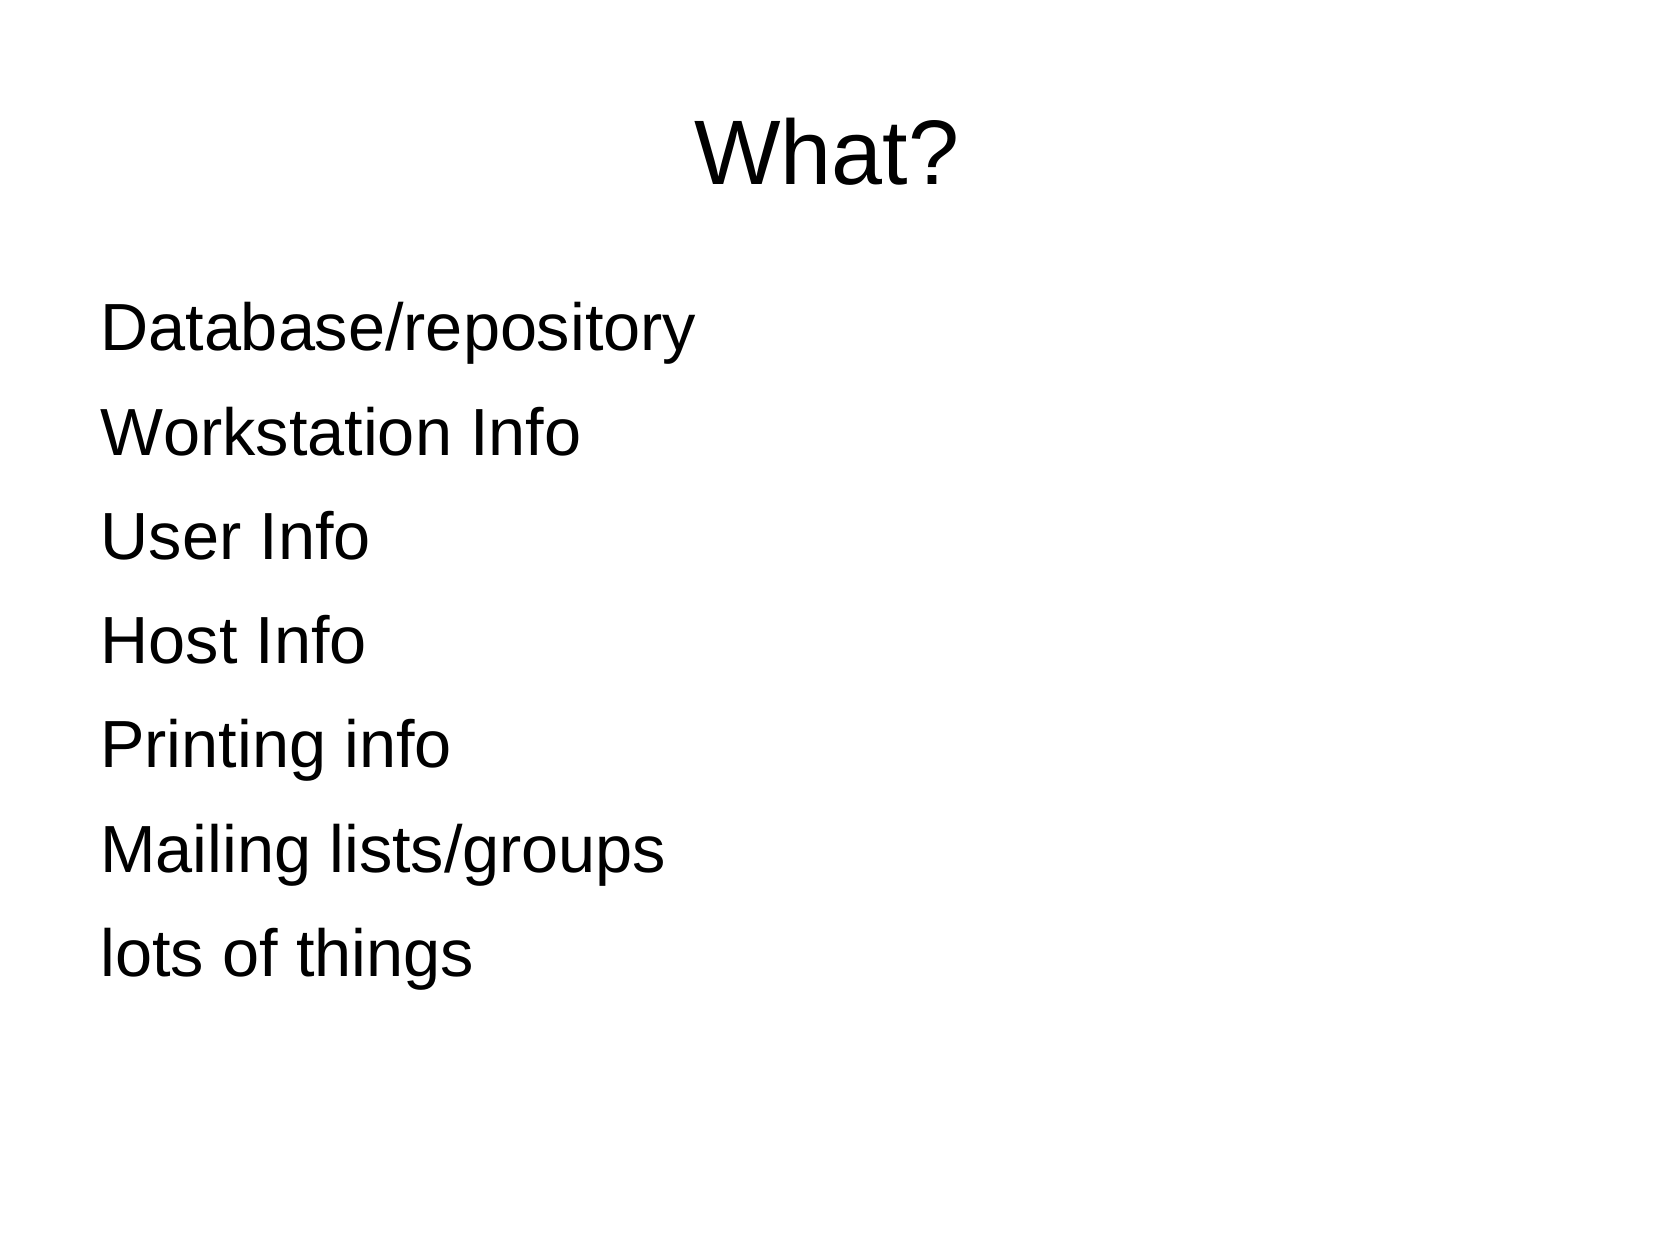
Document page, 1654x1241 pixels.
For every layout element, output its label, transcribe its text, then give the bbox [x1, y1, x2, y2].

list Database/repository Workstation Info User Info Host Info Printing info Mailing lists/groups lots of things [82, 290, 1571, 1109]
title What? [82, 49, 1571, 257]
